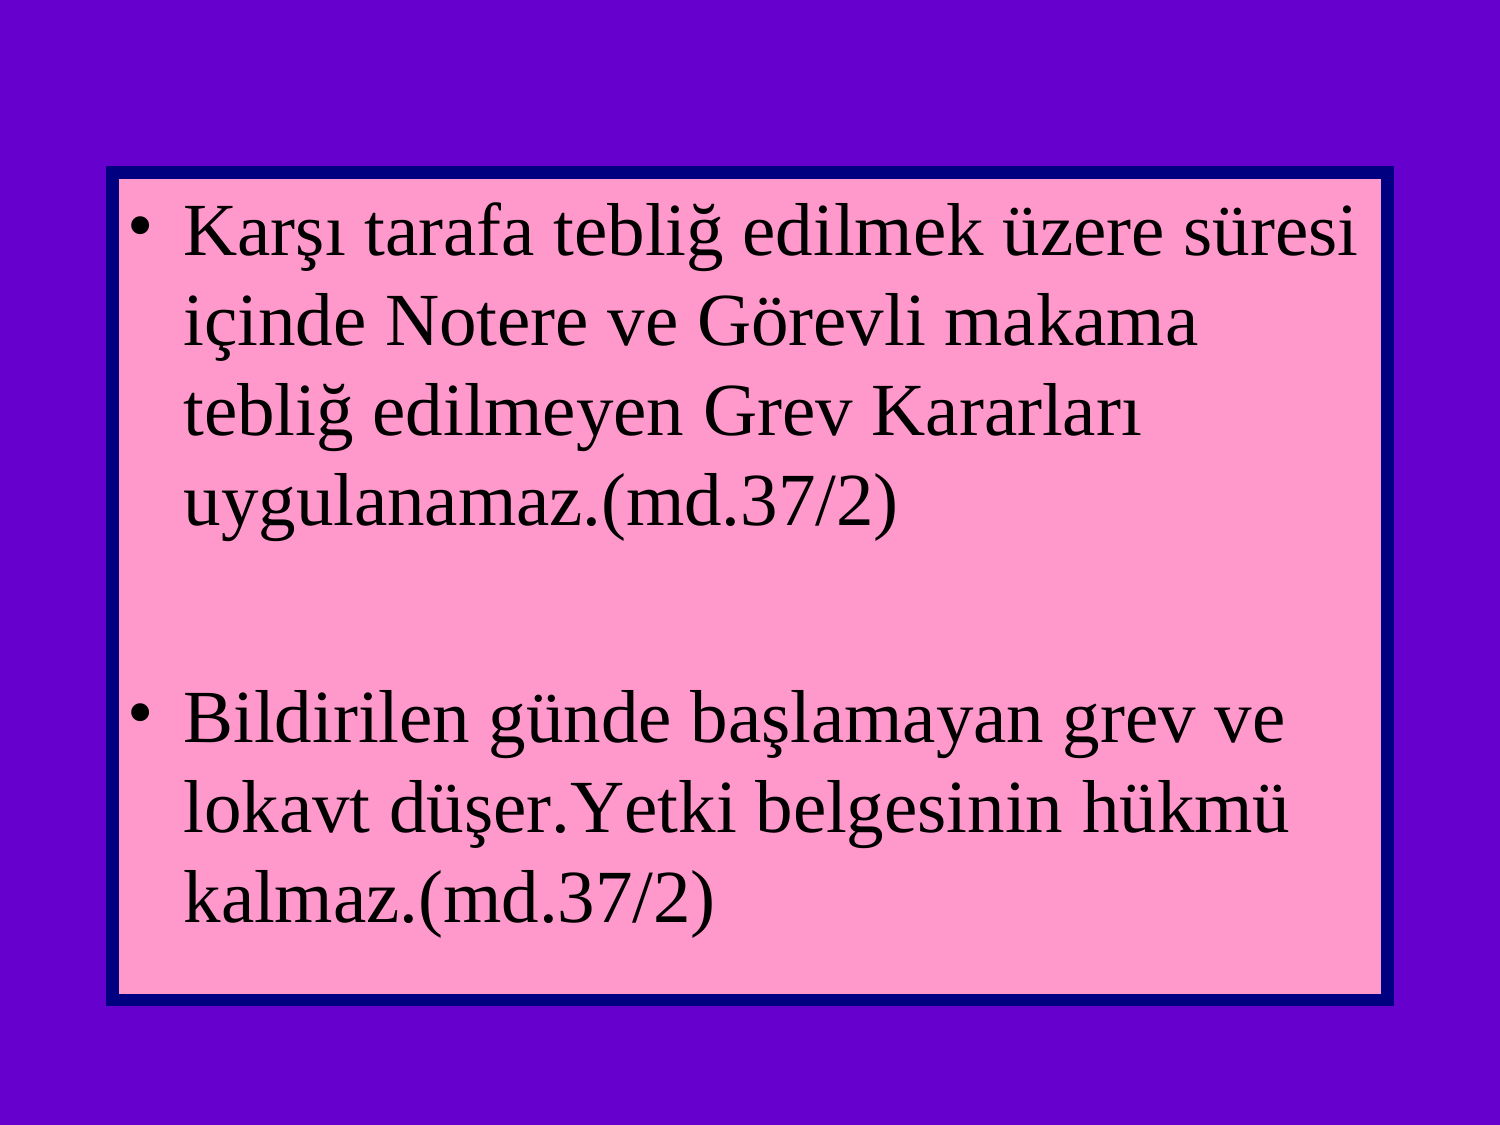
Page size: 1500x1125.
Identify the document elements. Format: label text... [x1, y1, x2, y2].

list Karşı tarafa tebliğ edilmek üzere süresi içinde Notere ve Görevli makama tebliğ edilmeyen Grev Kararları uygulanamaz.(md.37/2) Bildirilen günde başlamayan grev ve lokavt düşer.Yetki belgesinin hükmü kalmaz.(md.37/2) [112, 172, 1388, 1000]
